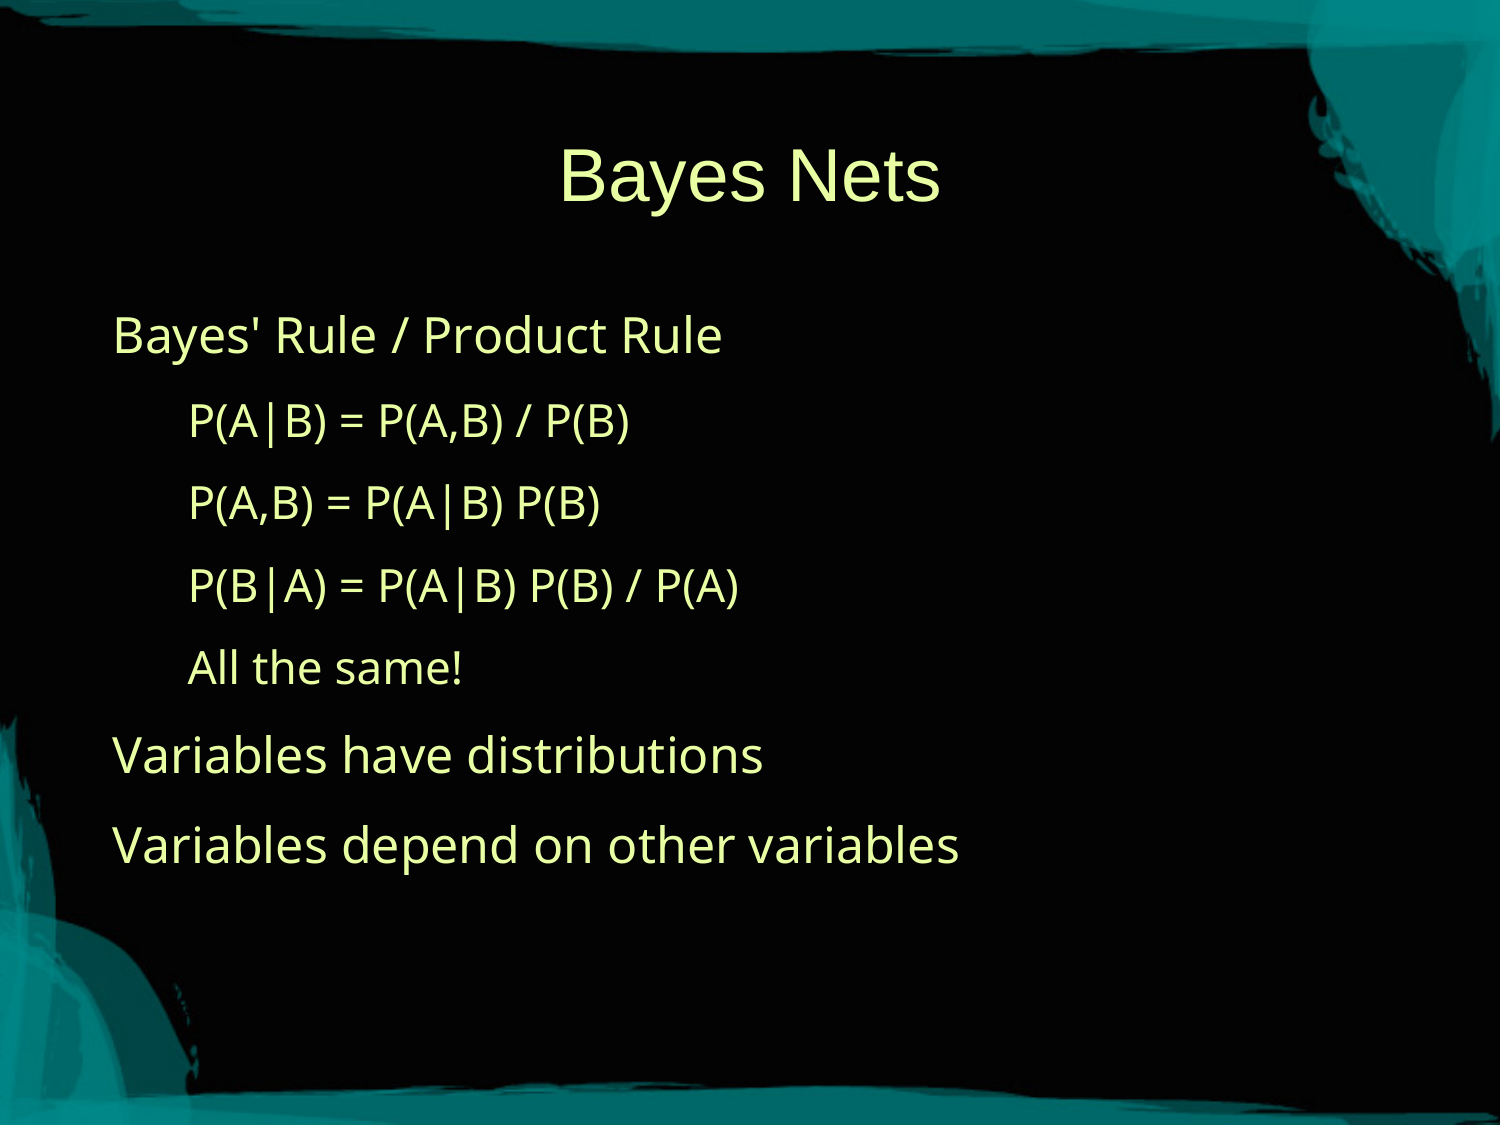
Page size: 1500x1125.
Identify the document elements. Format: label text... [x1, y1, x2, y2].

picture [0, 0, 1500, 1125]
list Bayes' Rule / Product Rule P(A|B) = P(A,B) / P(B) P(A,B) = P(A|B) P(B) P(B|A) = P(A|B) P(B) / P(A) All the same! Variables have distributions Variables depend on other variables [112, 299, 1388, 1001]
title Bayes Nets [112, 87, 1388, 263]
